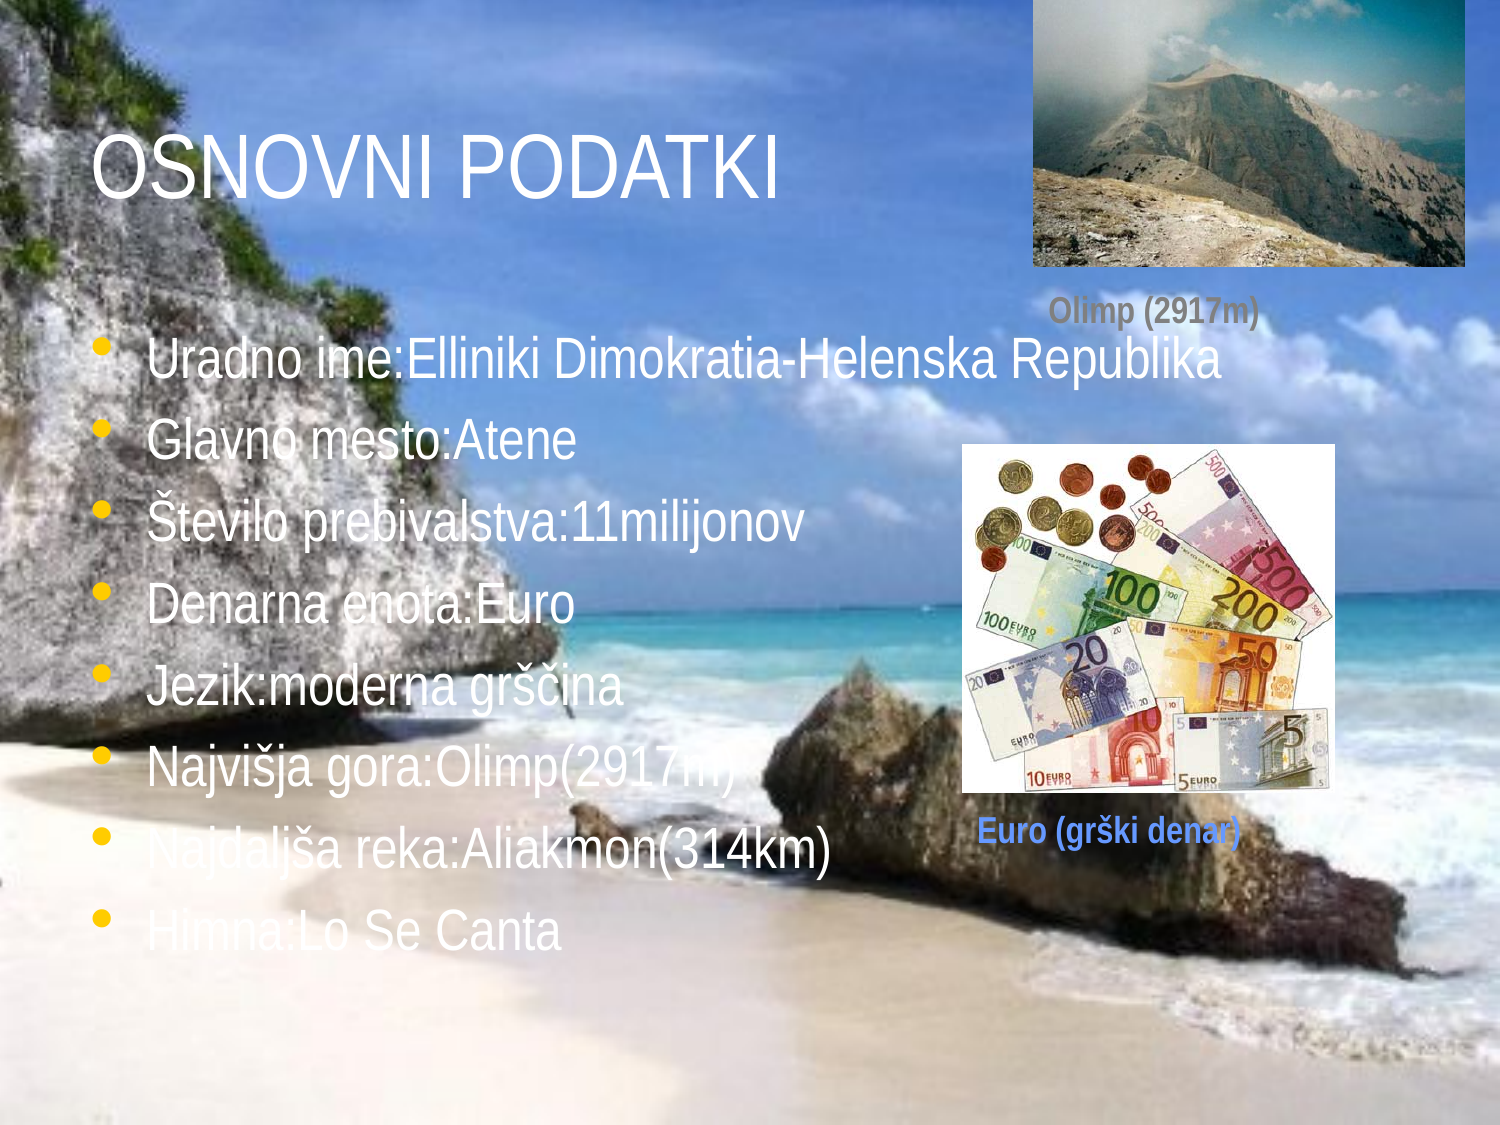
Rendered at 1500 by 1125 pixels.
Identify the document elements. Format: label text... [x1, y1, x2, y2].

text_box Euro (grški denar) [962, 798, 1329, 859]
list Uradno ime:Elliniki Dimokratia-Helenska Republika Glavno mesto:Atene Število prebivalstva:11milijonov Denarna enota:Euro Jezik:moderna grščina Najvišja gora:Olimp(2917m) Najdaljša reka:Aliakmon(314km) Himna:Lo Se Canta [75, 312, 1425, 988]
text_box Olimp (2917m) [1033, 278, 1459, 339]
picture [0, 0, 1500, 1125]
title OSNOVNI PODATKI [75, 47, 1425, 275]
